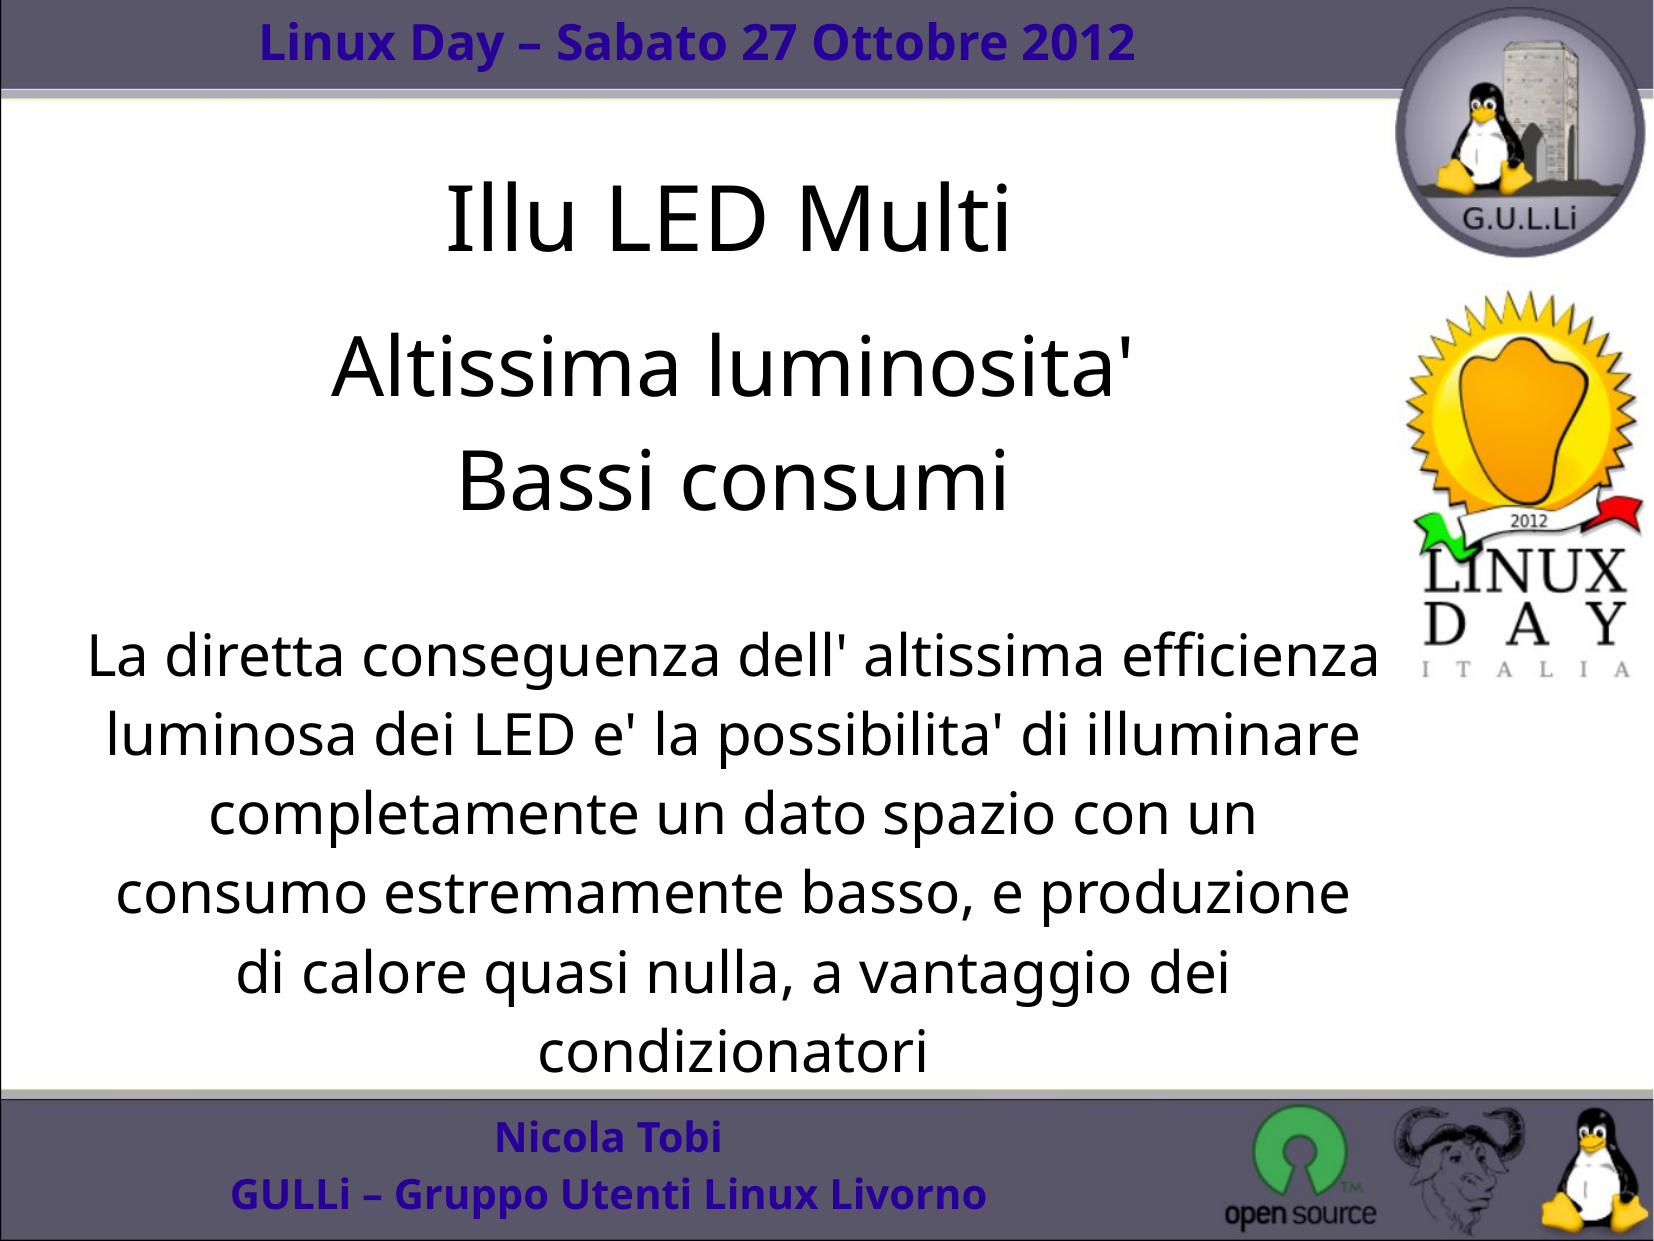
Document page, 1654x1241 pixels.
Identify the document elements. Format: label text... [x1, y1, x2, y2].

subtitle Altissima luminosita' Bassi consumi La diretta conseguenza dell' altissima efficienza luminosa dei LED e' la possibilita' di illuminare completamente un dato spazio con un consumo estremamente basso, e produzione di calore quasi nulla, a vantaggio dei condizionatori [85, 338, 1382, 1059]
picture [0, 0, 1654, 1241]
text_box Linux Day – Sabato 27 Ottobre 2012 [0, 0, 1395, 97]
title Illu LED Multi [82, 112, 1378, 320]
text_box Nicola Tobi GULLi – Gruppo Utenti Linux Livorno [0, 1100, 1218, 1241]
